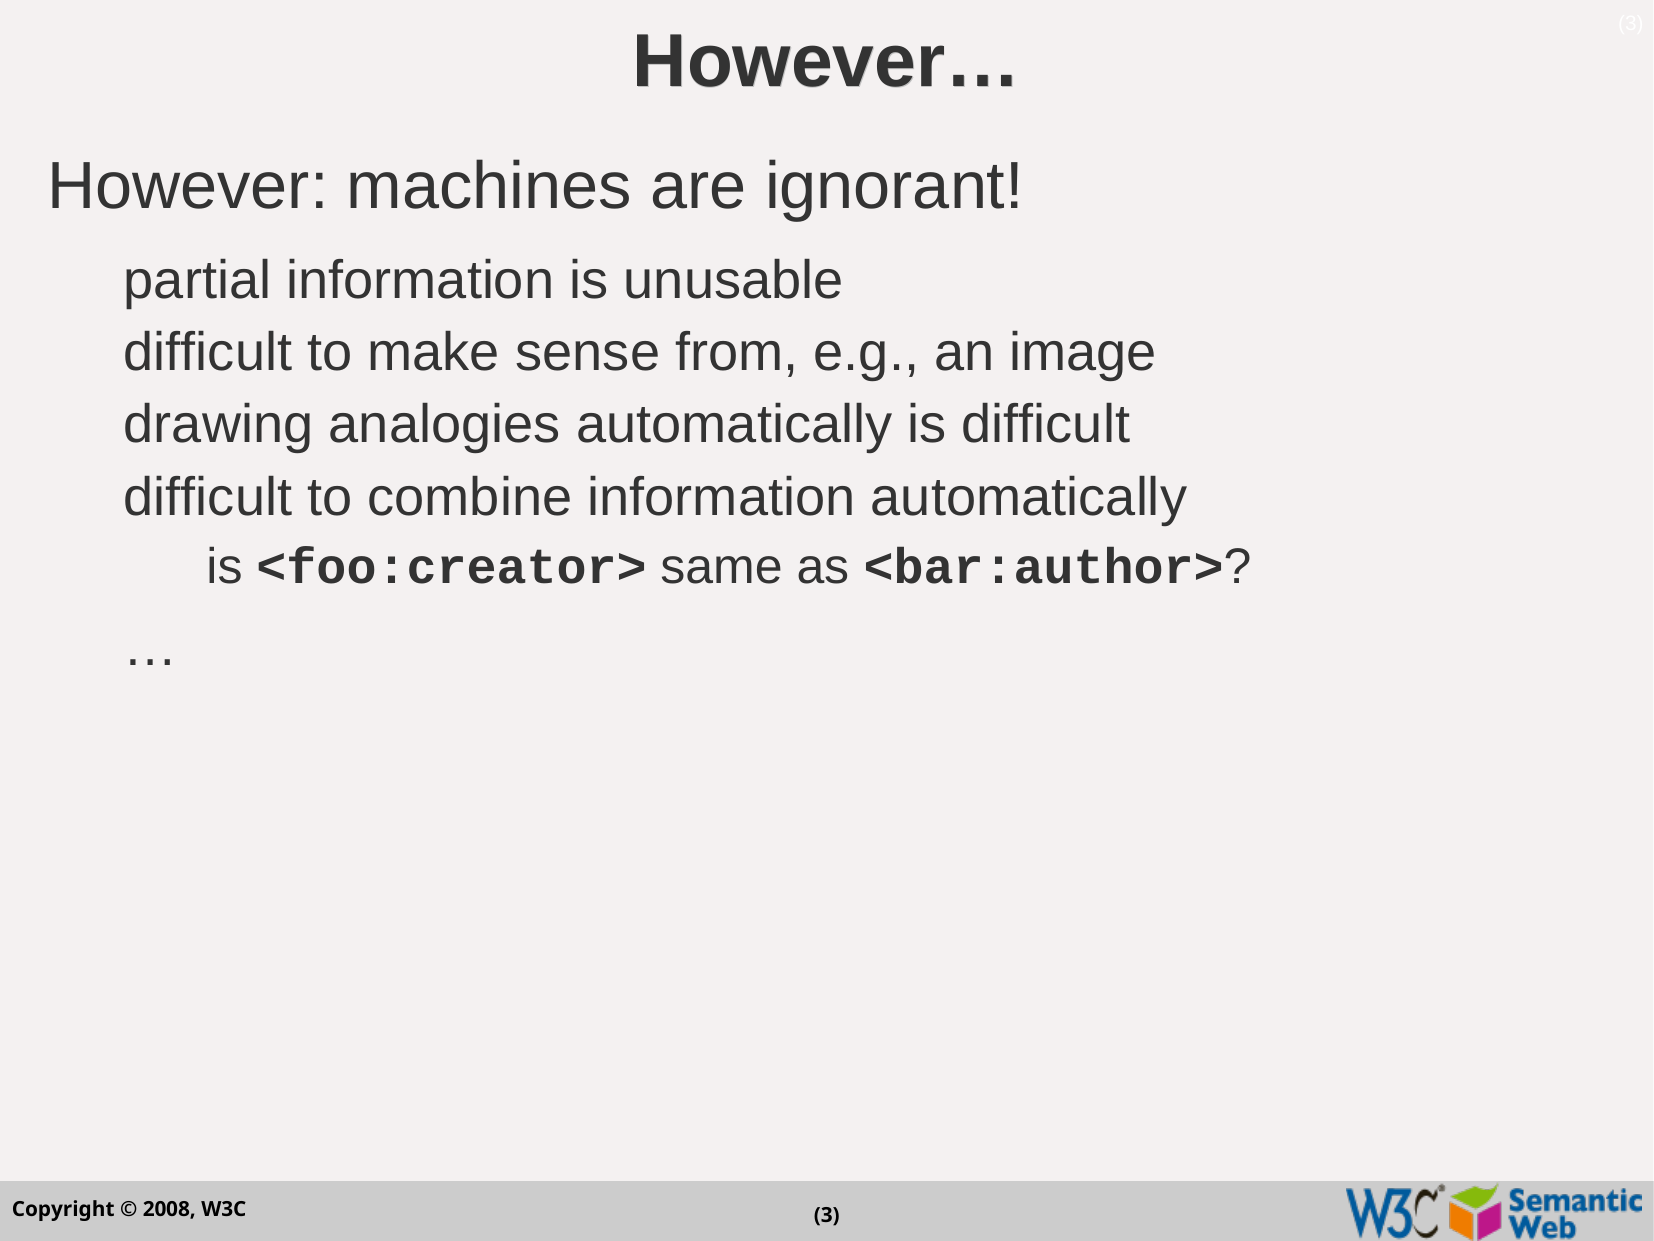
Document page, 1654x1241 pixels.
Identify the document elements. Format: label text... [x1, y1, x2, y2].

picture [1346, 1181, 1642, 1241]
title However… [0, 0, 1654, 119]
list However: machines are ignorant! partial information is unusable difficult to make sense from, e.g., an image drawing analogies automatically is difficult difficult to combine information automatically is <foo:creator> same as <bar:author>? … [29, 147, 1624, 1134]
